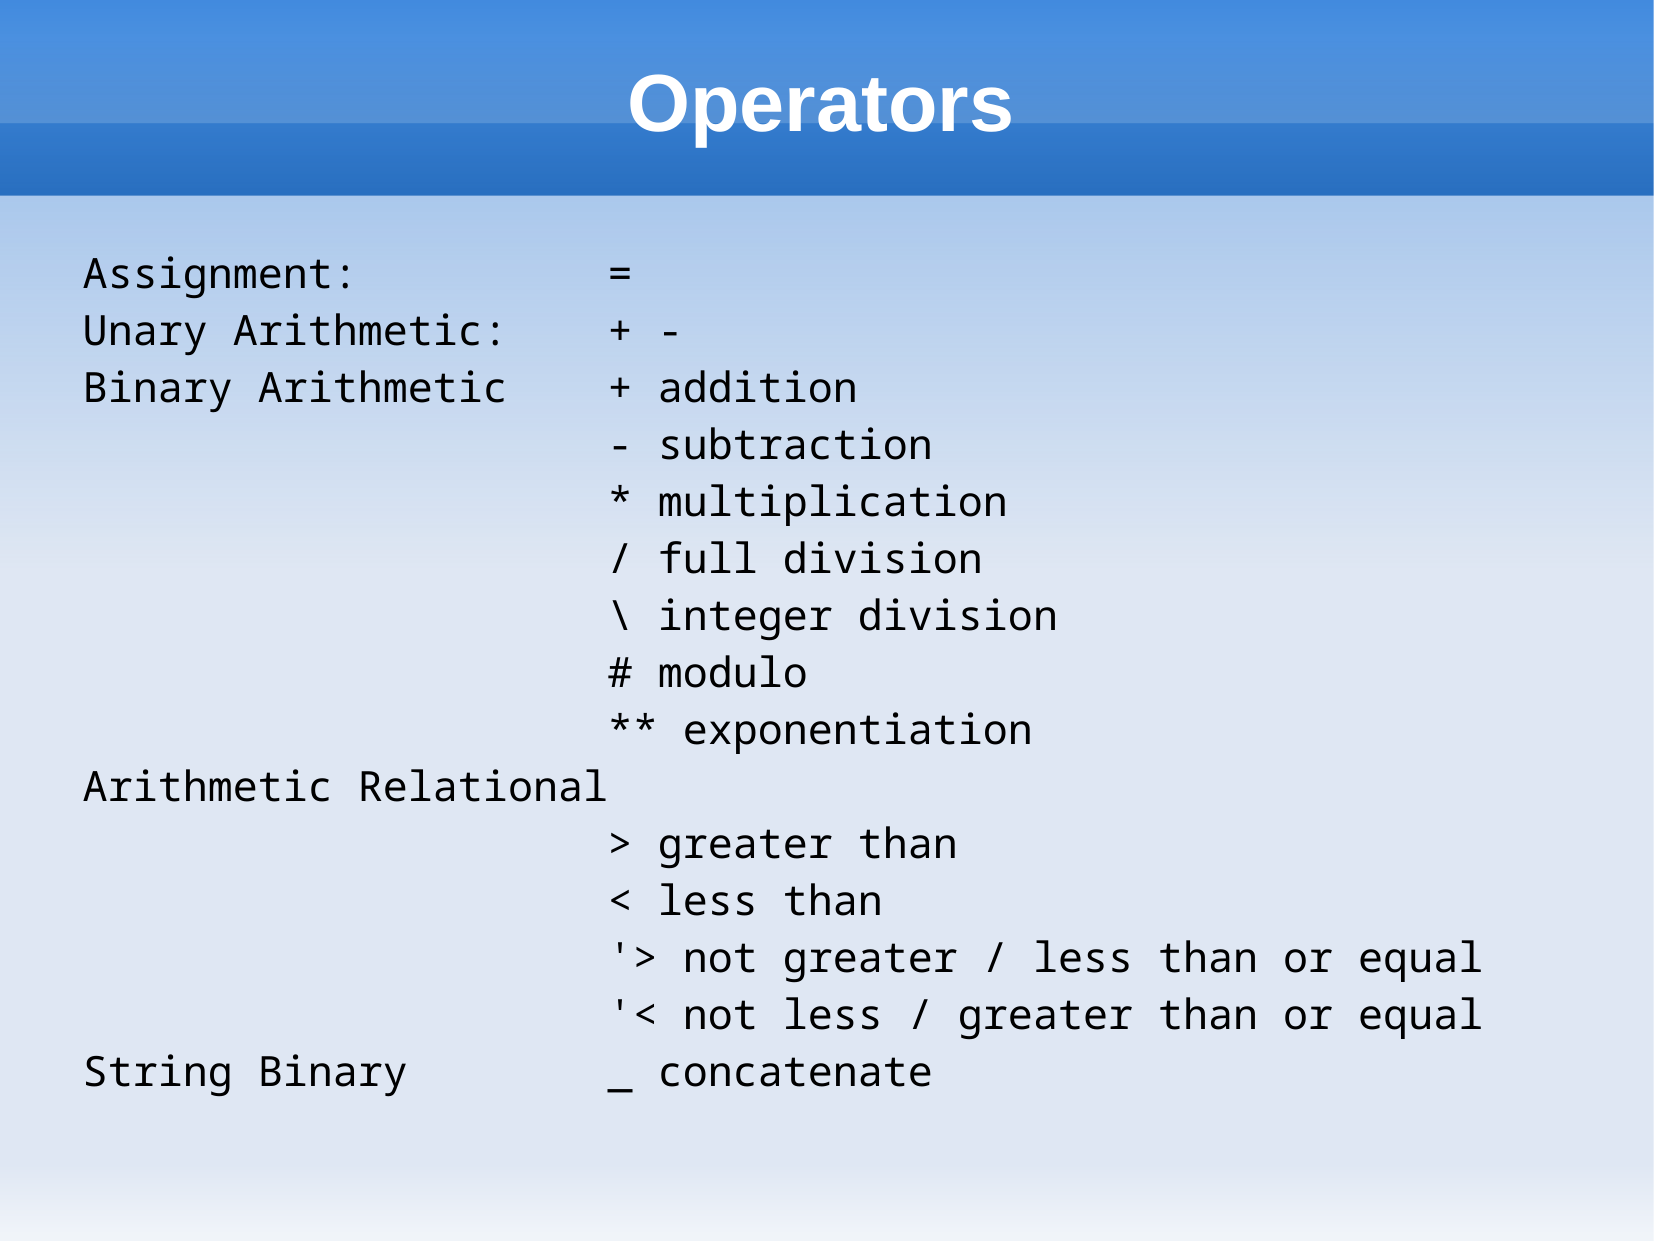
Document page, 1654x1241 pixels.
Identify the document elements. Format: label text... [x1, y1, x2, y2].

title Operators [76, 0, 1565, 208]
subtitle Assignment: = Unary Arithmetic: + - Binary Arithmetic + addition - subtraction * multiplication / full division \ integer division # modulo ** exponentiation Arithmetic Relational > greater than < less than '> not greater / less than or equal '< not less / greater than or equal String Binary _ concatenate [82, 290, 1571, 1109]
picture [0, 0, 1654, 1241]
